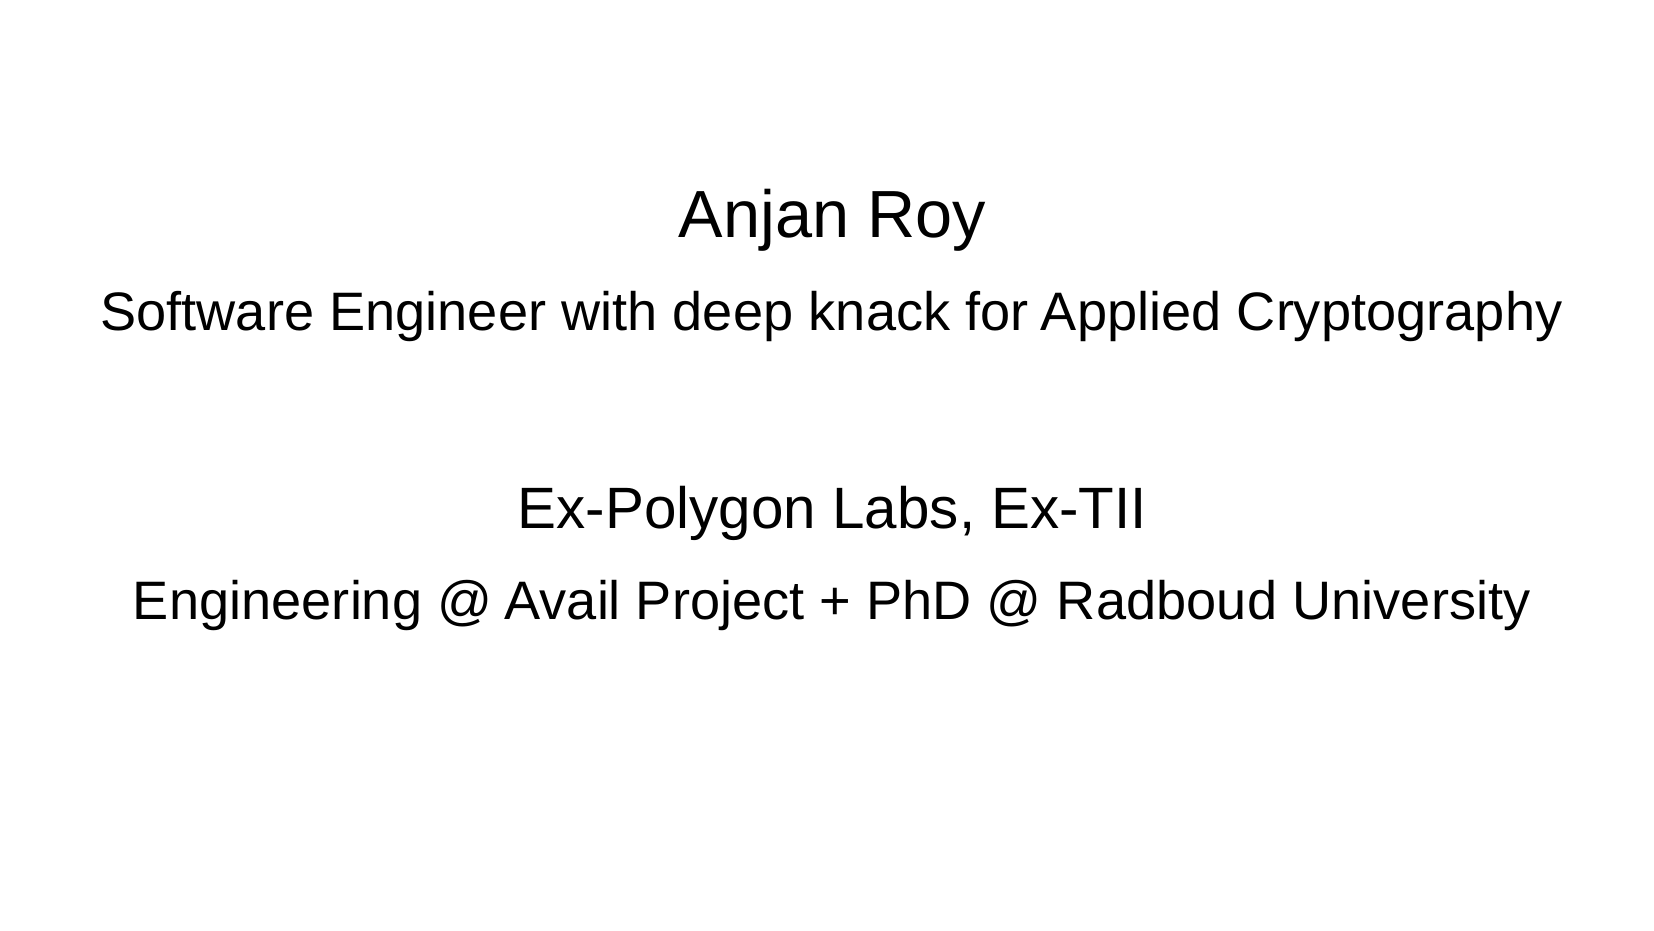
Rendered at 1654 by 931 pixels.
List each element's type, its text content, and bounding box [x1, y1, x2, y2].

list Anjan Roy Software Engineer with deep knack for Applied Cryptography Ex-Polygon Labs, Ex-TII Engineering @ Avail Project + PhD @ Radboud University [88, 177, 1577, 680]
